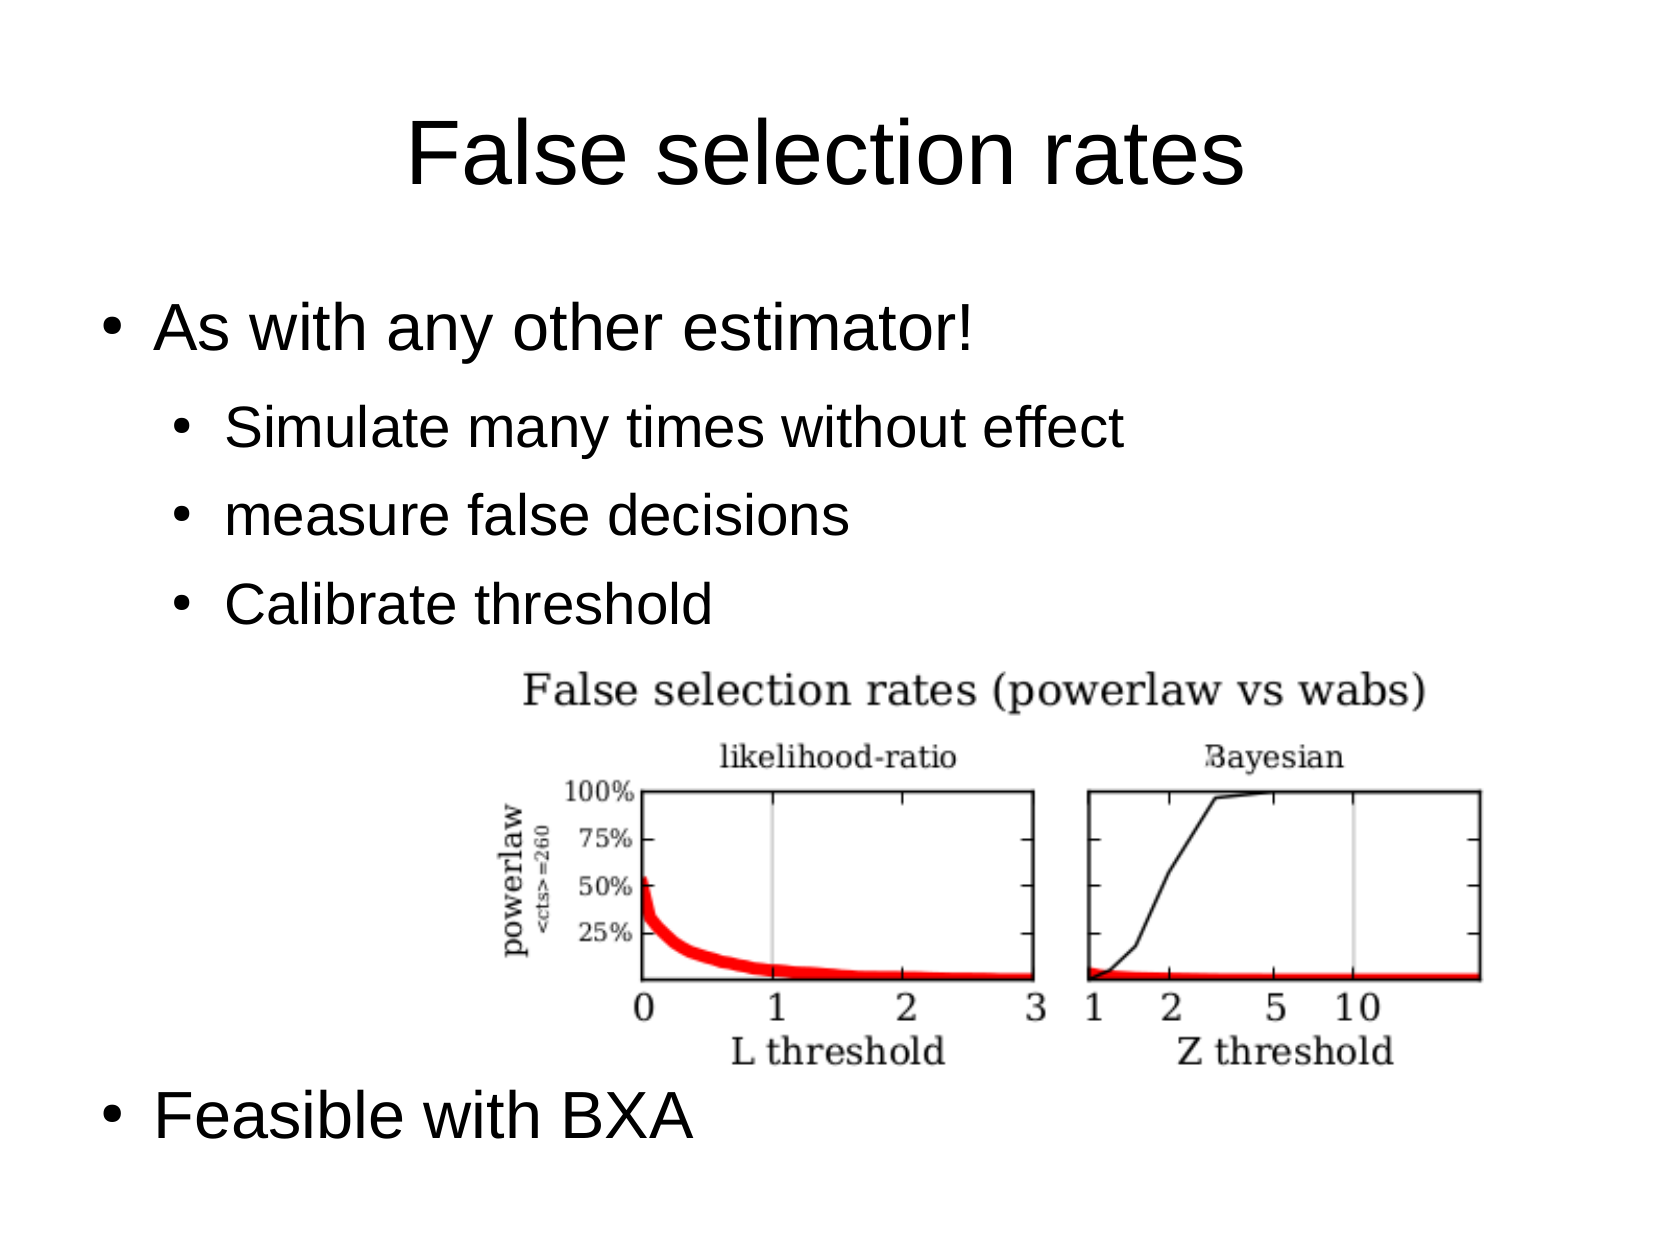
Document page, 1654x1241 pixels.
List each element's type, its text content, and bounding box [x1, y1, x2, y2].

list As with any other estimator! Simulate many times without effect measure false decisions Calibrate threshold Feasible with BXA [82, 290, 1571, 1241]
title False selection rates [82, 49, 1571, 257]
picture [495, 649, 1536, 1069]
